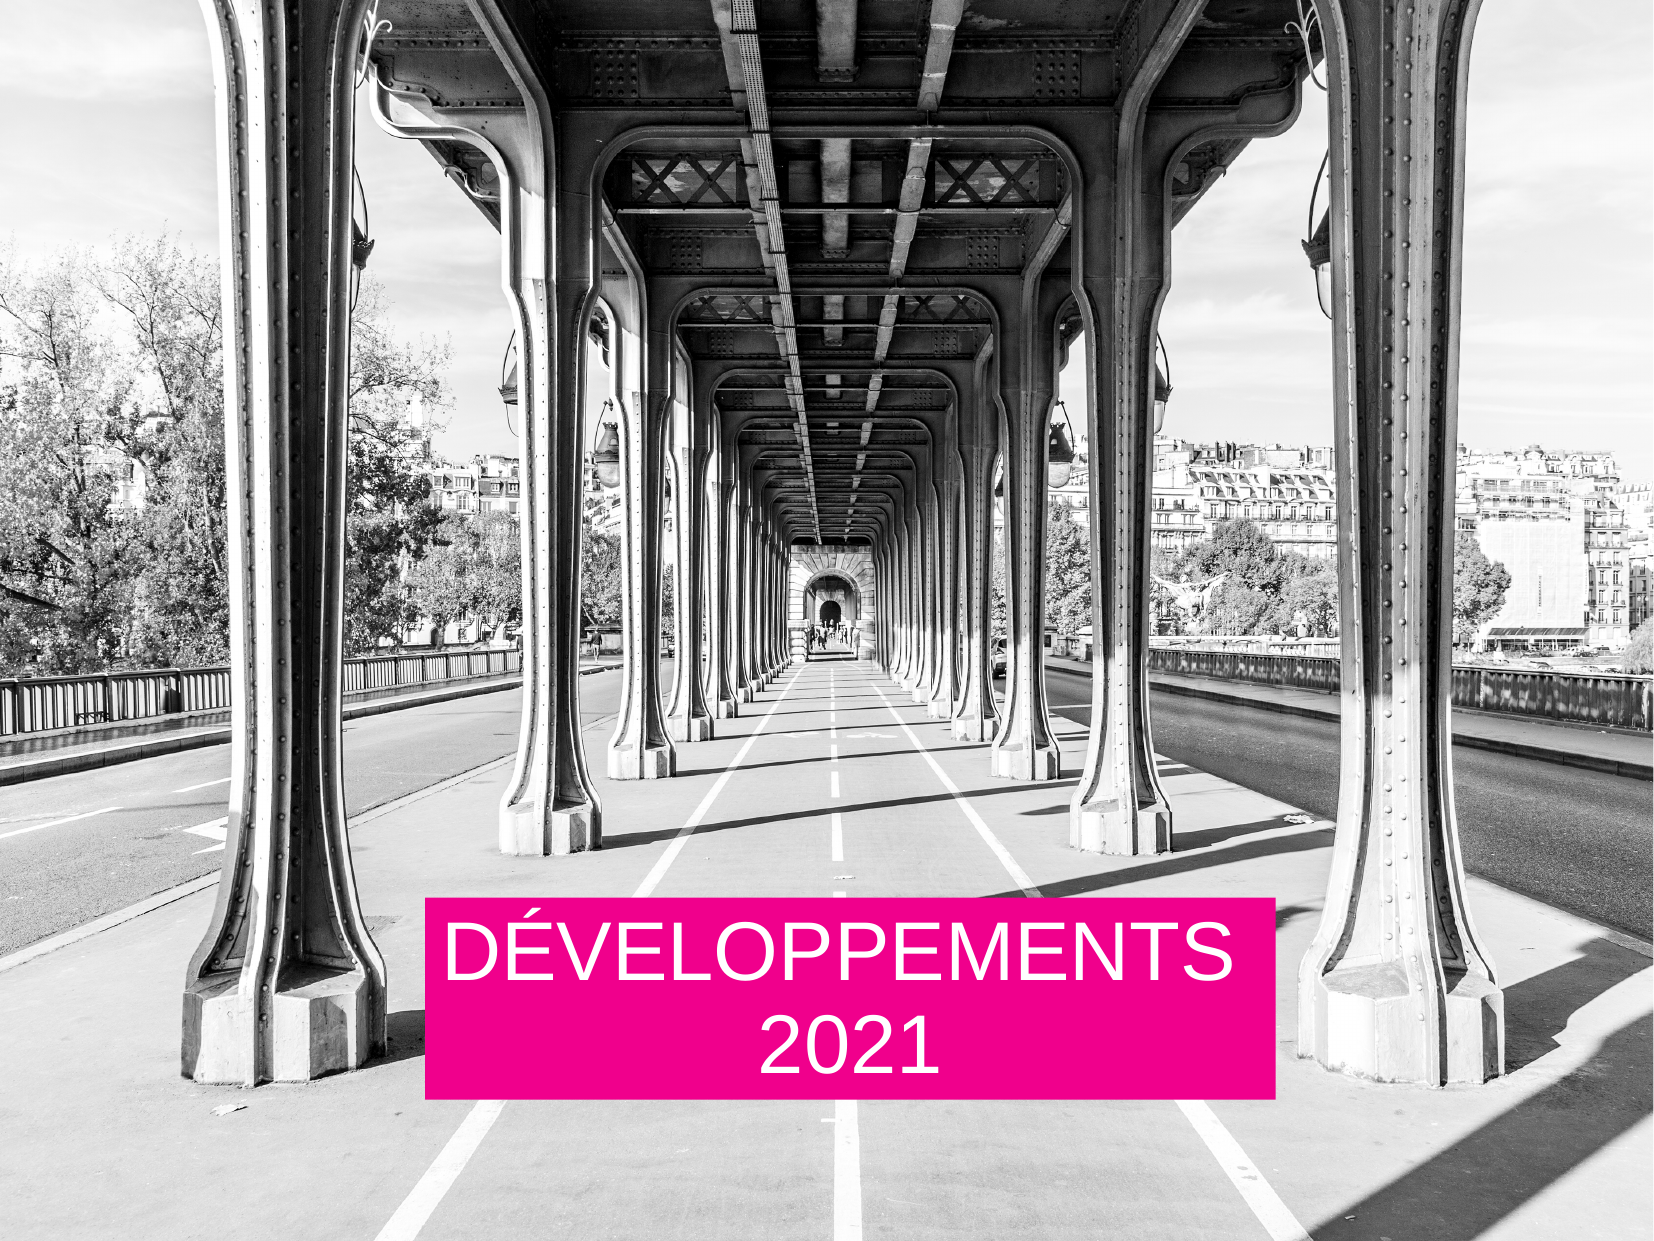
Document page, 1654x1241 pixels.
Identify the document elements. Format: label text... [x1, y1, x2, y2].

subtitle Développements 2021 [425, 897, 1276, 1100]
picture [0, 0, 1654, 1241]
